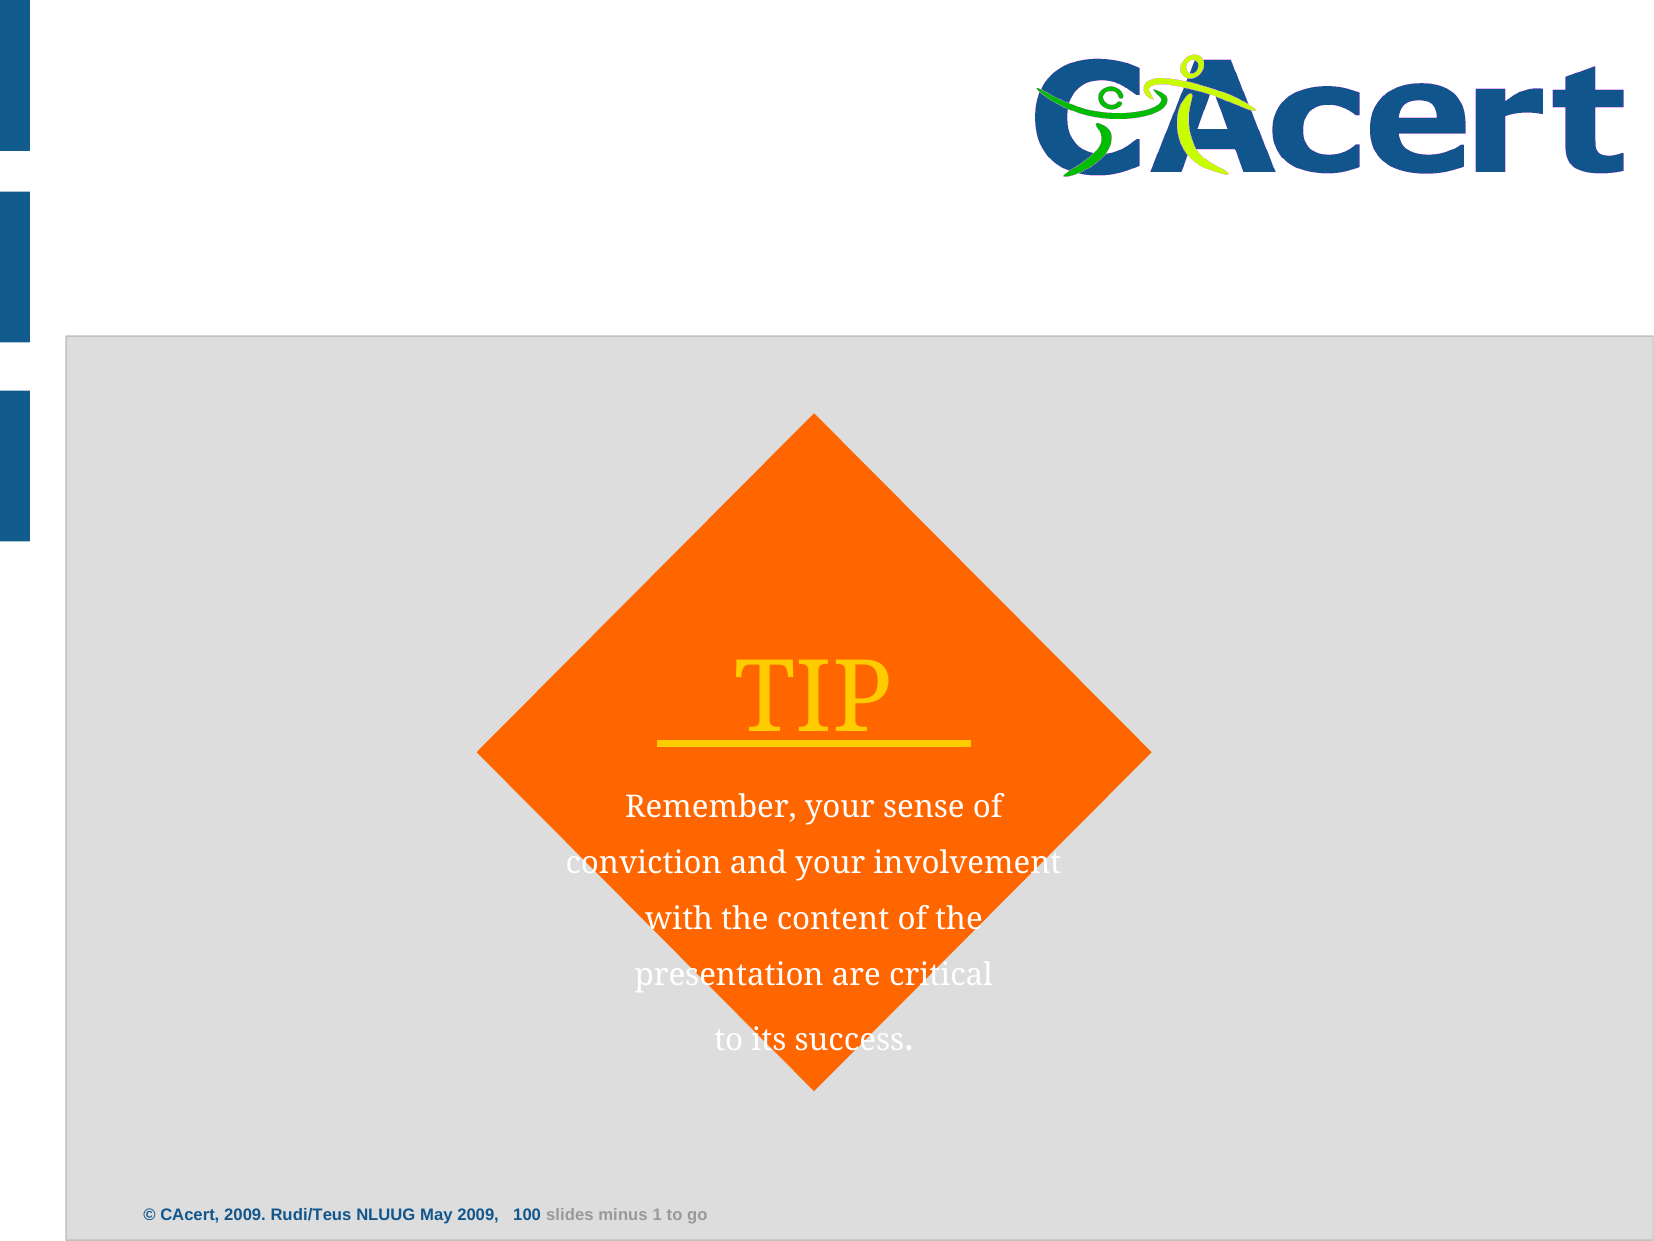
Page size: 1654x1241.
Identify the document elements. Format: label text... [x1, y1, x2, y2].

text_box TIP Remember, your sense of conviction and your involvement with the content of the presentation are critical to its success. [476, 413, 1152, 1092]
picture [1033, 53, 1625, 178]
